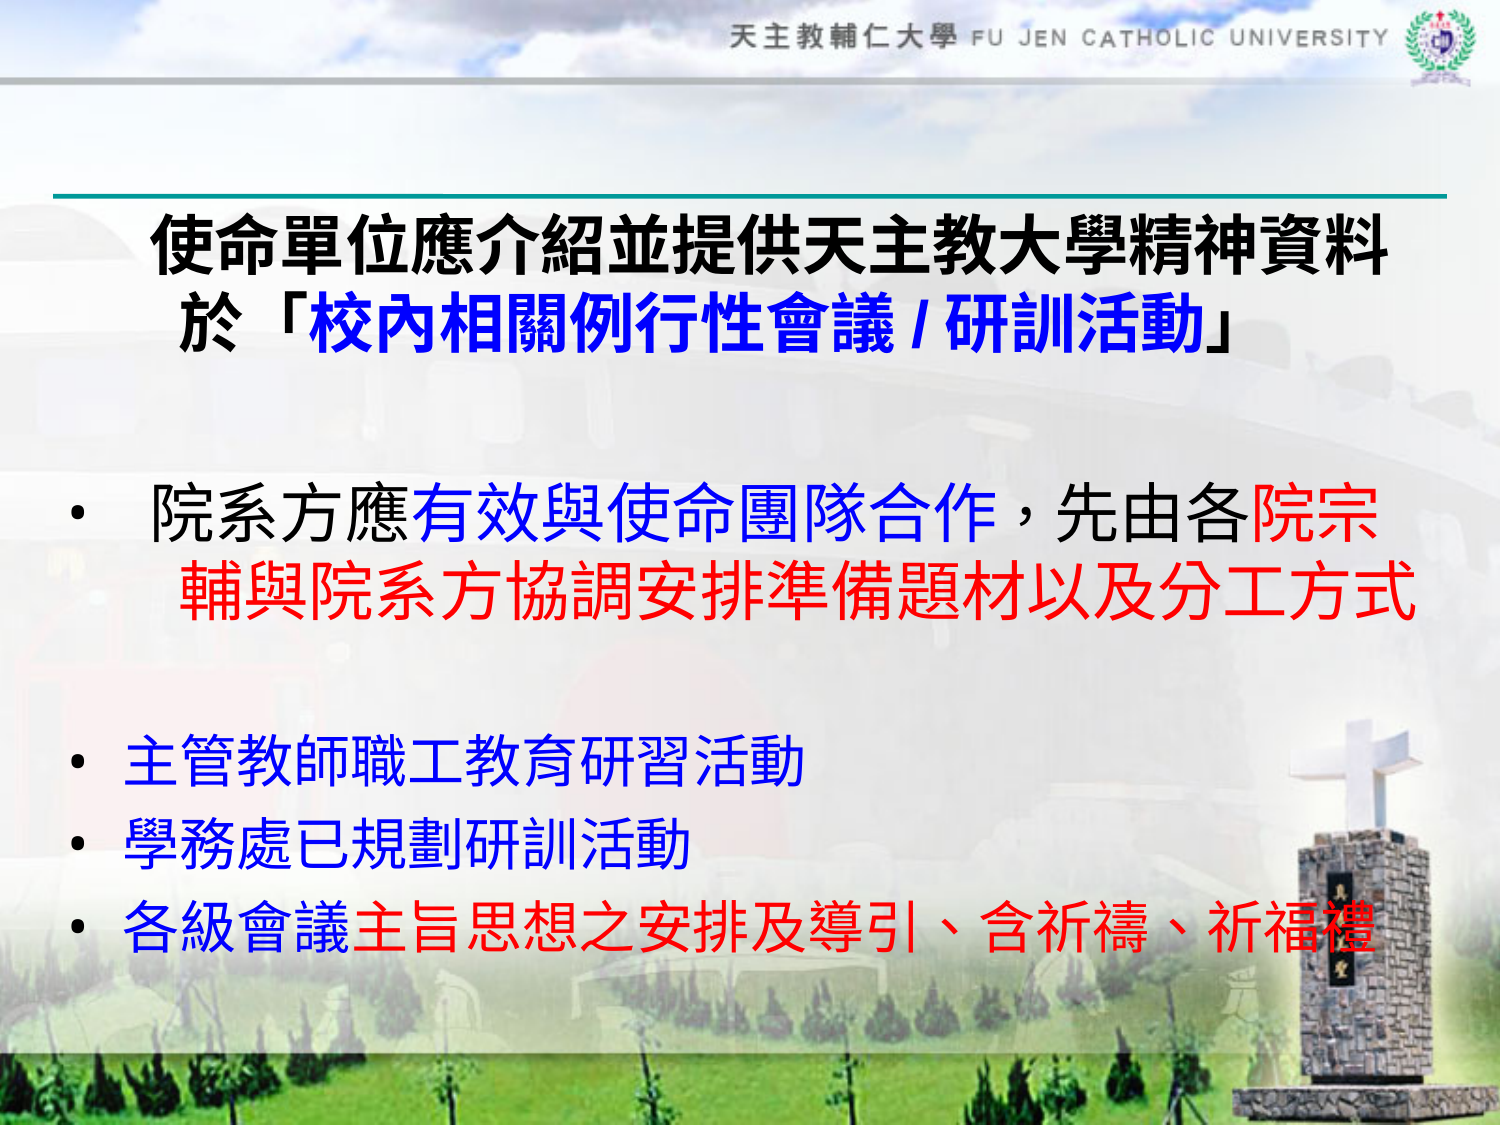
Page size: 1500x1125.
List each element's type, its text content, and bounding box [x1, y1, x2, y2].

list 使命單位應介紹並提供天主教大學精神資料於「校內相關例行性會議/研訓活動」 院系方應有效與使命團隊合作，先由各院宗輔與院系方協調安排準備題材以及分工方式 主管教師職工教育研習活動 學務處已規劃研訓活動 各級會議主旨思想之安排及導引、含祈禱、祈福禮 [52, 196, 1447, 1035]
